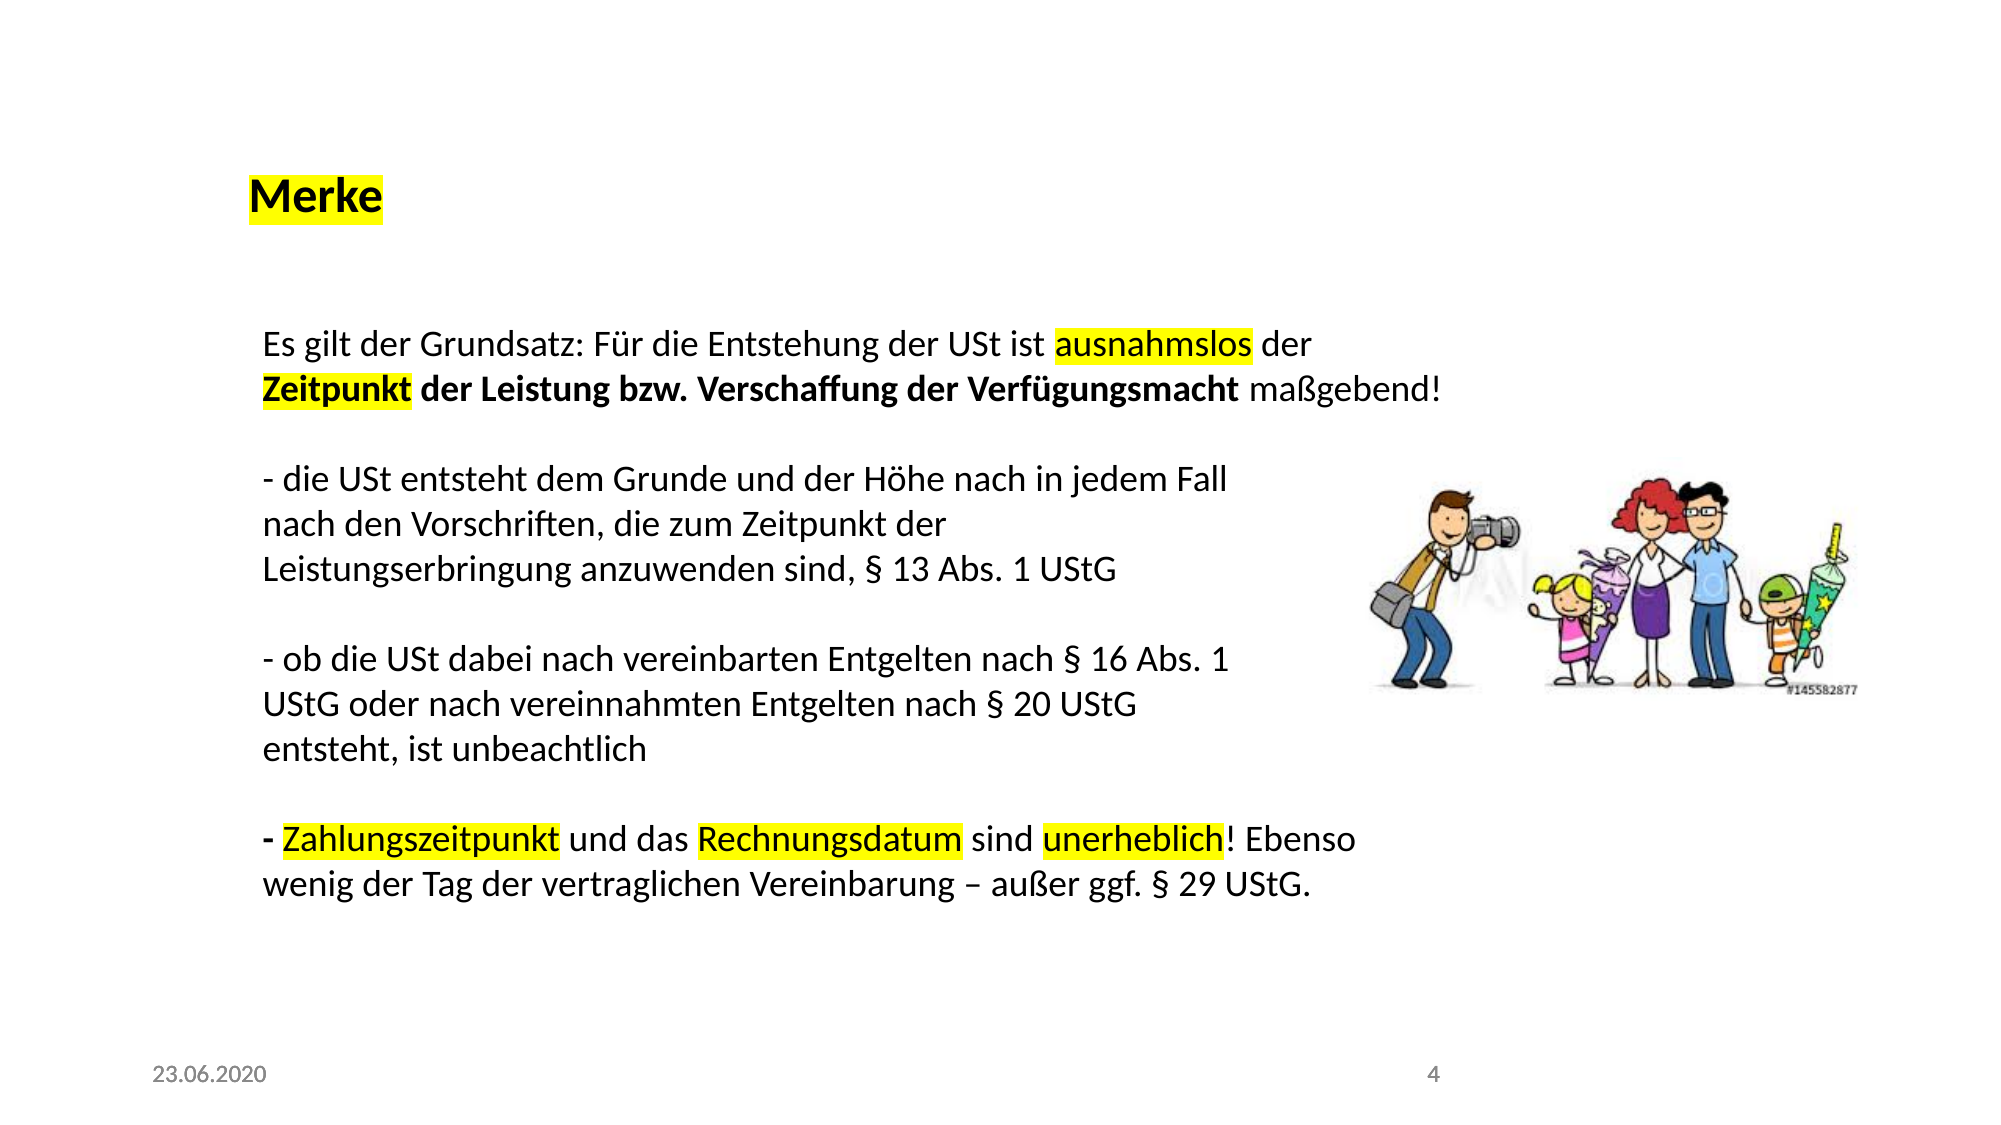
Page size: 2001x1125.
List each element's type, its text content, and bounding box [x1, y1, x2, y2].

text_box [1412, 1042, 1863, 1103]
text_box Es gilt der Grundsatz: Für die Entstehung der USt ist ausnahmslos der Zeitpunkt der Leistung bzw. Verschaffung der Verfügungsmacht maßgebend! - die USt entsteht dem Grunde und der Höhe nach in jedem Fall nach den Vorschriften, die zum Zeitpunkt der Leistungserbringung anzuwenden sind, § 13 Abs. 1 UStG - ob die USt dabei nach vereinbarten Entgelten nach § 16 Abs. 1 UStG oder nach vereinnahmten Entgelten nach § 20 UStG entsteht, ist unbeachtlich - Zahlungszeitpunkt und das Rechnungsdatum sind unerheblich! Ebenso wenig der Tag der vertraglichen Vereinbarung – außer ggf. § 29 UStG. [247, 310, 1471, 917]
text_box Merke [233, 155, 400, 232]
picture [1357, 457, 1864, 702]
text_box 23.06.2020 [137, 1042, 588, 1103]
